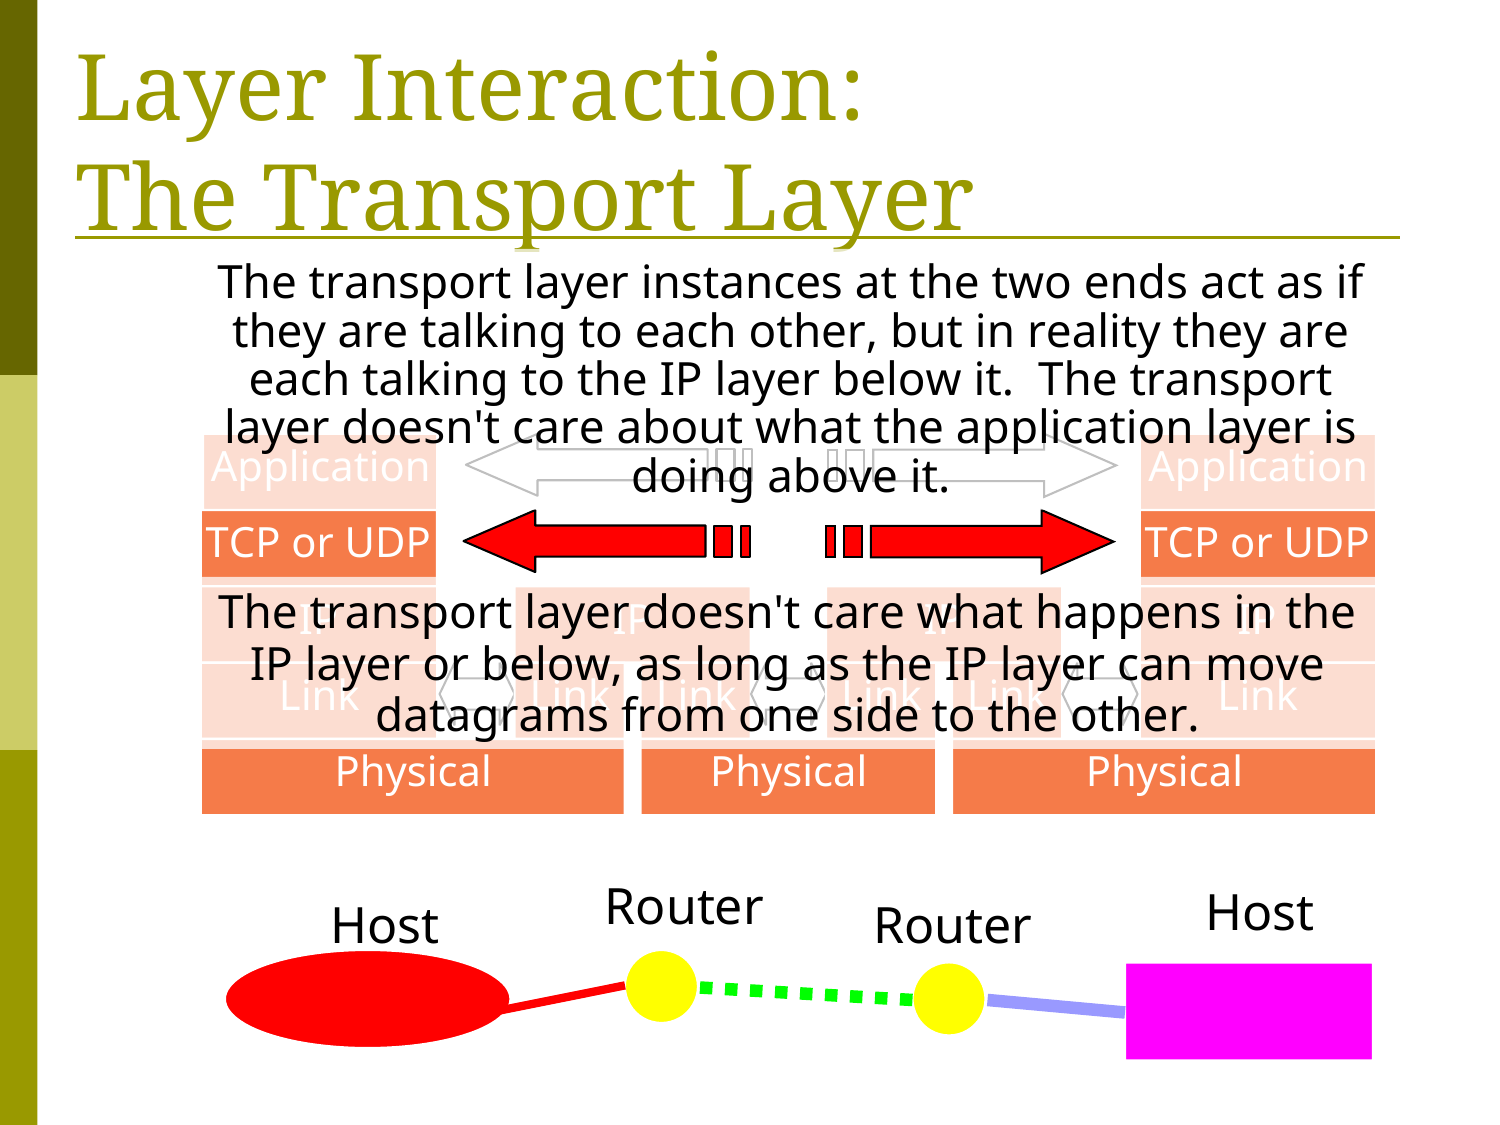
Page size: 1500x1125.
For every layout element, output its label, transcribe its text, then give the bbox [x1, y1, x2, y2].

text_box [952, 749, 1377, 816]
text_box Physical [1070, 749, 1258, 804]
text_box The transport layer doesn't care what happens in the IP layer or below, as long as the IP layer can move datagrams from one side to the other. [192, 576, 1383, 749]
text_box [463, 510, 706, 573]
text_box TCP or UDP [1129, 510, 1385, 575]
text_box [826, 526, 835, 557]
text_box [870, 510, 1114, 574]
text_box [640, 749, 937, 816]
text_box [200, 749, 625, 816]
text_box [1125, 962, 1373, 1061]
text_box Physical [319, 749, 507, 804]
text_box The transport layer instances at the two ends act as if they are talking to each other, but in reality they are each talking to the IP layer below it. The transport layer doesn't care about what the application layer is doing above it. [193, 248, 1388, 510]
text_box [844, 526, 862, 557]
text_box Router [590, 869, 780, 944]
text_box [741, 526, 750, 557]
text_box TCP or UDP [190, 510, 446, 575]
text_box Host [315, 887, 455, 963]
text_box Host [1190, 875, 1330, 950]
text_box [714, 526, 732, 557]
title Layer Interaction: The Transport Layer [75, 29, 1426, 250]
text_box [224, 953, 511, 1048]
text_box [625, 950, 698, 1023]
text_box Physical [695, 749, 883, 804]
text_box Router [858, 887, 1048, 963]
text_box [913, 963, 986, 1036]
